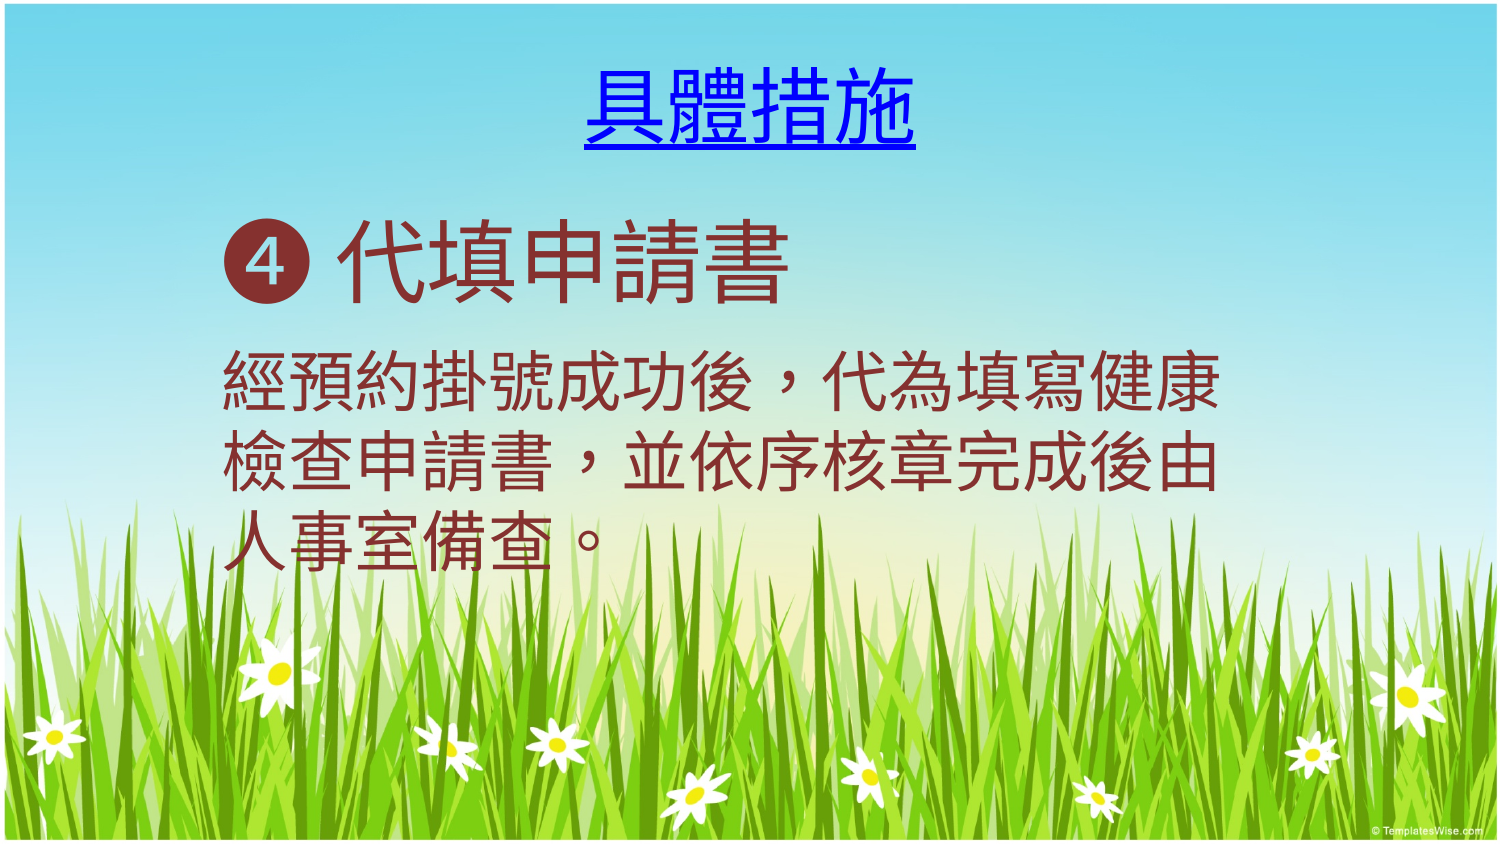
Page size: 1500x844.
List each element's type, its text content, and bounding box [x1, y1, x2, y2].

title 具體措施 [75, 33, 1426, 175]
picture [0, 0, 1500, 844]
list ❹代填申請書 經預約掛號成功後，代為填寫健康檢查申請書，並依序核章完成後由人事室備查。 [206, 196, 1294, 754]
